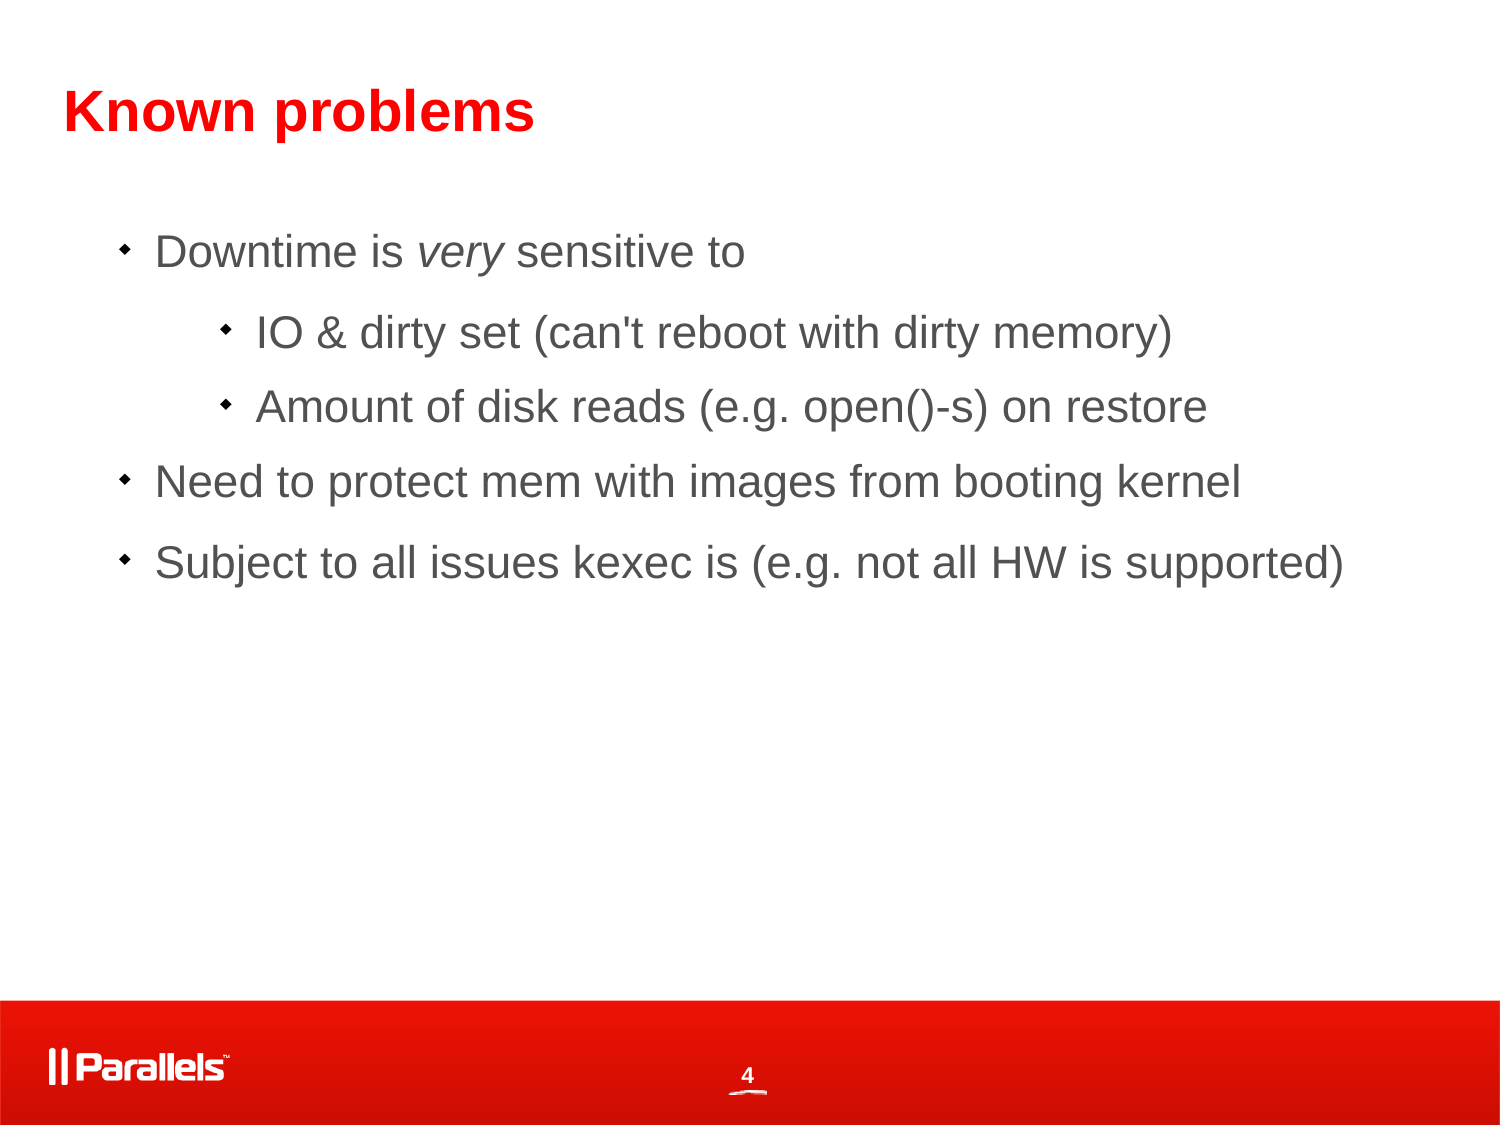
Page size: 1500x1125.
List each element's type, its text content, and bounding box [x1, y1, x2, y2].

title Known problems [48, 10, 1454, 214]
list Downtime is very sensitive to IO & dirty set (can't reboot with dirty memory) Amount of disk reads (e.g. open()-s) on restore Need to protect mem with images from booting kernel Subject to all issues kexec is (e.g. not all HW is supported) [47, 219, 1452, 963]
picture [727, 1090, 767, 1095]
picture [49, 1046, 230, 1085]
